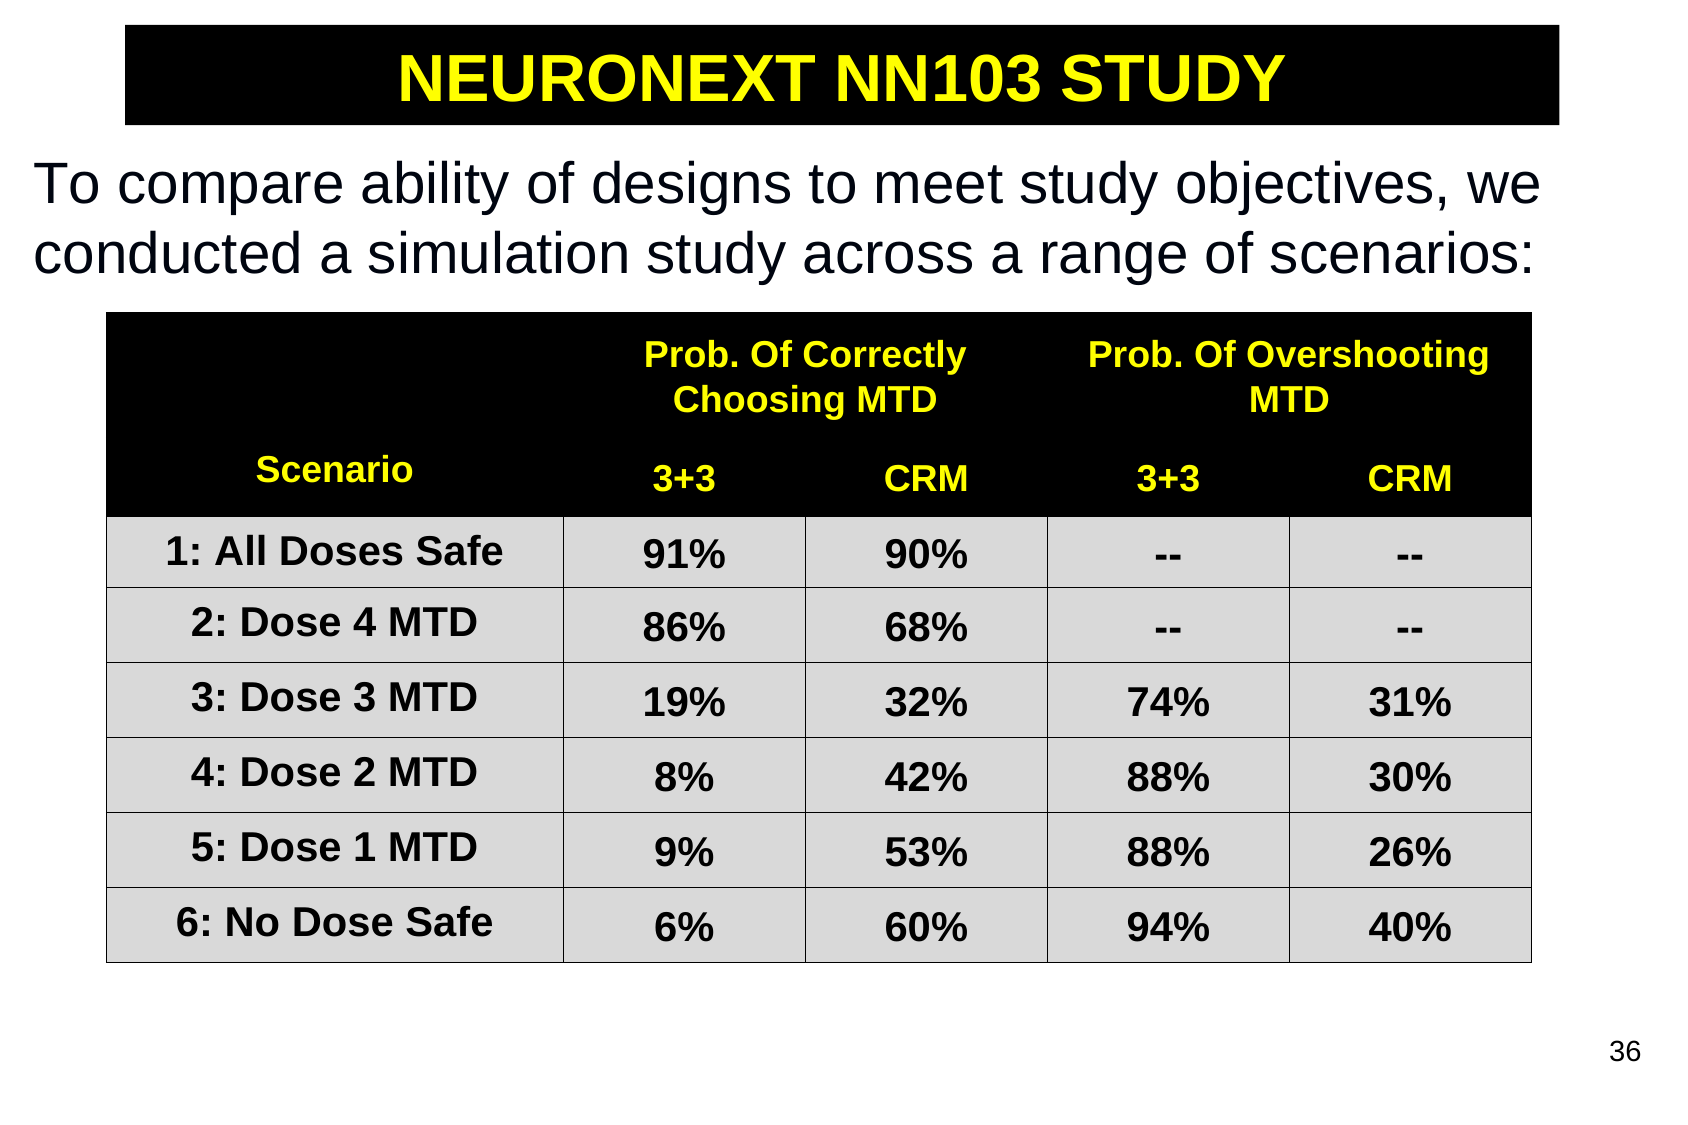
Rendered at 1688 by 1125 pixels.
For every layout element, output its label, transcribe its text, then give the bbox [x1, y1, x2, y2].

table_cell CRM [806, 438, 1047, 516]
table_header [107, 313, 563, 437]
table_cell -- [1290, 588, 1531, 662]
table_cell 5: Dose 1 MTD [107, 813, 563, 887]
table_cell 3+3 [1048, 438, 1289, 516]
table_cell 3: Dose 3 MTD [107, 663, 563, 737]
table_cell 8% [564, 738, 805, 812]
table_cell 74% [1048, 663, 1289, 737]
table_cell 2: Dose 4 MTD [107, 588, 563, 662]
title NEURONEXT NN103 STUDY [125, 24, 1560, 126]
table_header Prob. Of Correctly Choosing MTD [564, 313, 1047, 437]
table_cell 68% [806, 588, 1047, 662]
table_cell 91% [564, 517, 805, 587]
table_cell 9% [564, 813, 805, 887]
table_cell 86% [564, 588, 805, 662]
table_cell 31% [1290, 663, 1531, 737]
table_header Prob. Of Overshooting MTD [1048, 313, 1531, 437]
text_box To compare ability of designs to meet study objectives, we conducted a simulation study across a range of scenarios: [18, 137, 1657, 293]
table_cell 42% [806, 738, 1047, 812]
table_cell 60% [806, 888, 1047, 962]
table_cell -- [1048, 588, 1289, 662]
table_cell 26% [1290, 813, 1531, 887]
table_cell 94% [1048, 888, 1289, 962]
table_cell 1: All Doses Safe [107, 517, 563, 587]
table_cell 90% [806, 517, 1047, 587]
table_cell 88% [1048, 738, 1289, 812]
table_cell Scenario [107, 438, 563, 516]
table_cell 4: Dose 2 MTD [107, 738, 563, 812]
table_cell 53% [806, 813, 1047, 887]
table_cell 6% [564, 888, 805, 962]
table_cell 19% [564, 663, 805, 737]
table_cell -- [1048, 517, 1289, 587]
table_cell 88% [1048, 813, 1289, 887]
text_box <number> [1343, 1025, 1657, 1101]
table_cell 32% [806, 663, 1047, 737]
table_cell CRM [1290, 438, 1531, 516]
table_cell -- [1290, 517, 1531, 587]
table_cell 40% [1290, 888, 1531, 962]
table_cell 3+3 [564, 438, 805, 516]
table_cell 30% [1290, 738, 1531, 812]
table_cell 6: No Dose Safe [107, 888, 563, 962]
